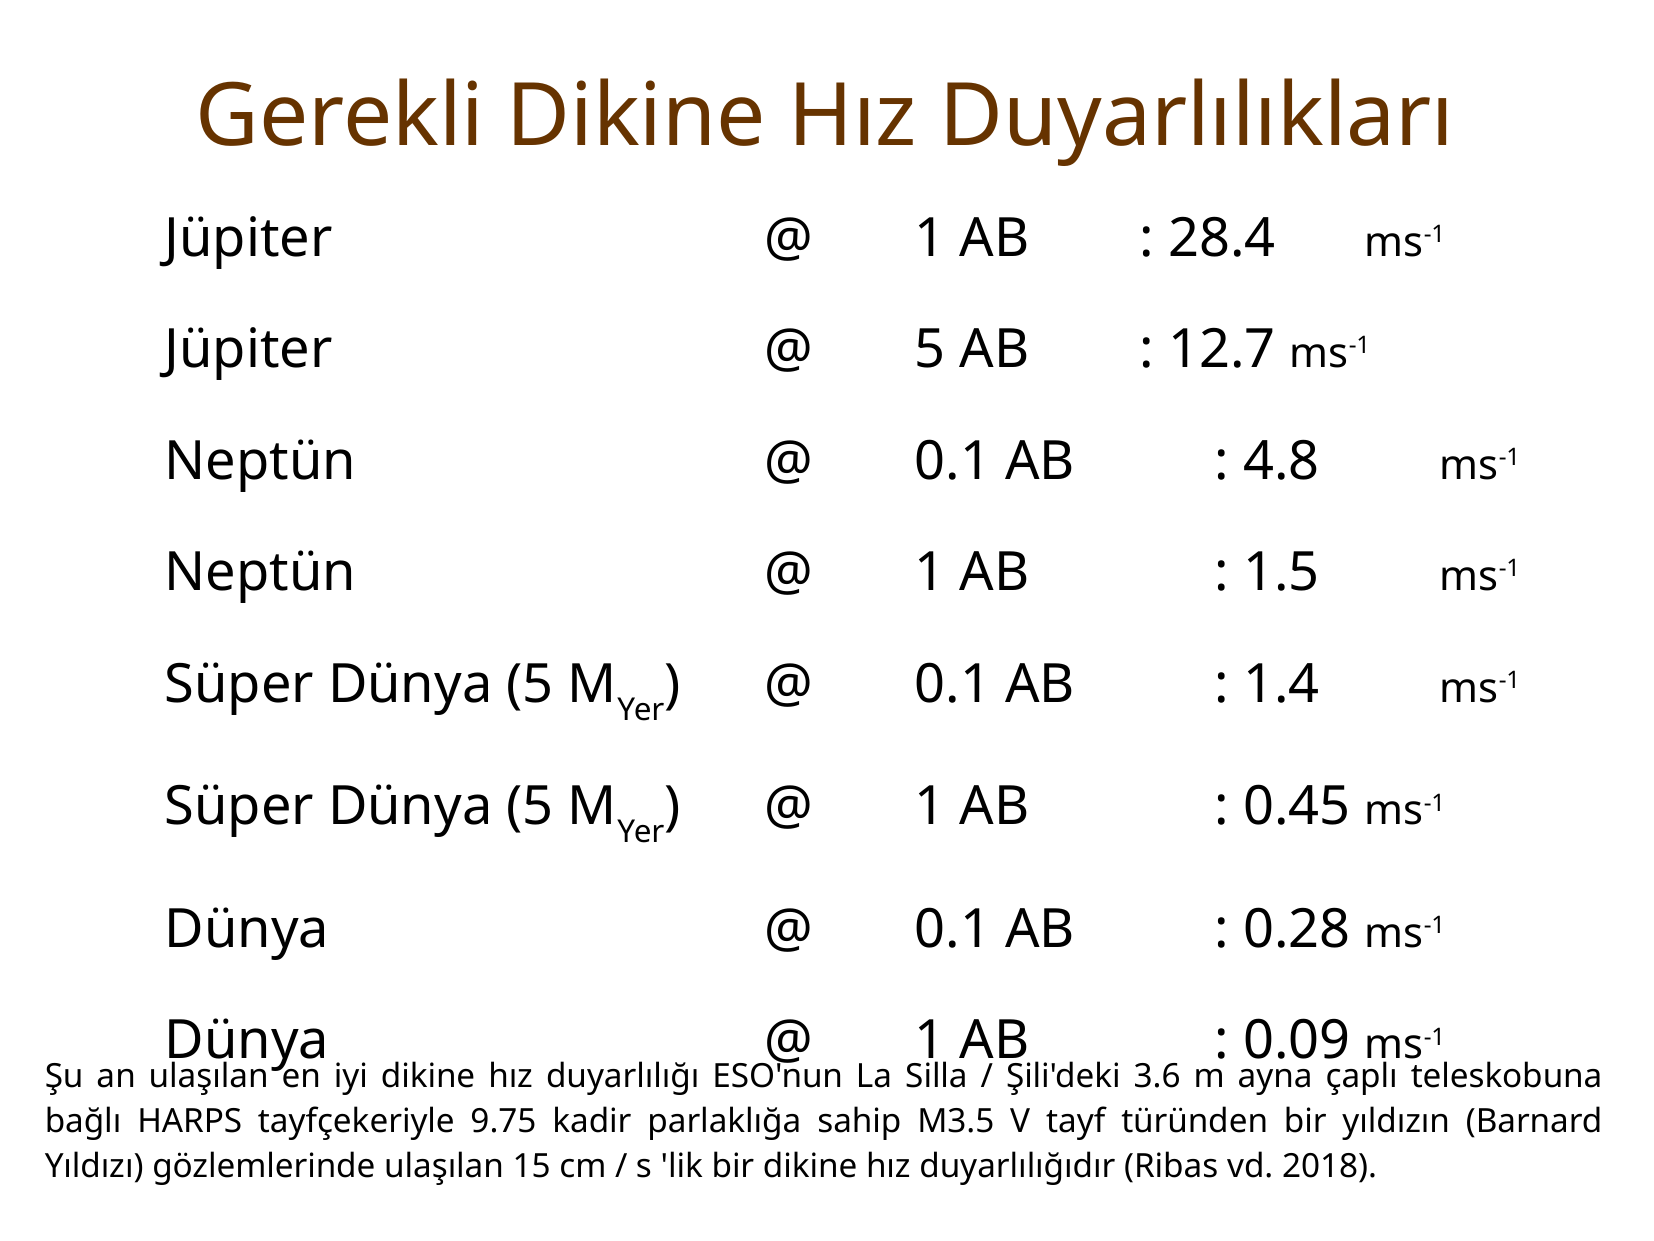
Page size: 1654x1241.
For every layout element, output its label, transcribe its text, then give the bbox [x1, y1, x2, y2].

text_box Gerekli Dikine Hız Duyarlılıkları [120, 45, 1531, 226]
text_box Jüpiter @ 1 AB : 28.4 ms-1 Jüpiter @ 5 AB : 12.7 ms-1 Neptün @ 0.1 AB : 4.8 ms-1 Neptün @ 1 AB : 1.5 ms-1 Süper Dünya (5 MYer) @ 0.1 AB : 1.4 ms-1 Süper Dünya (5 MYer) @ 1 AB : 0.45 ms-1 Dünya @ 0.1 AB : 0.28 ms-1 Dünya @ 1 AB : 0.09 ms-1 [150, 190, 1576, 1025]
text_box Şu an ulaşılan en iyi dikine hız duyarlılığı ESO'nun La Silla / Şili'deki 3.6 m ayna çaplı teleskobuna bağlı HARPS tayfçekeriyle 9.75 kadir parlaklığa sahip M3.5 V tayf türünden bir yıldızın (Barnard Yıldızı) gözlemlerinde ulaşılan 15 cm / s 'lik bir dikine hız duyarlılığıdır (Ribas vd. 2018). [30, 1044, 1621, 1222]
